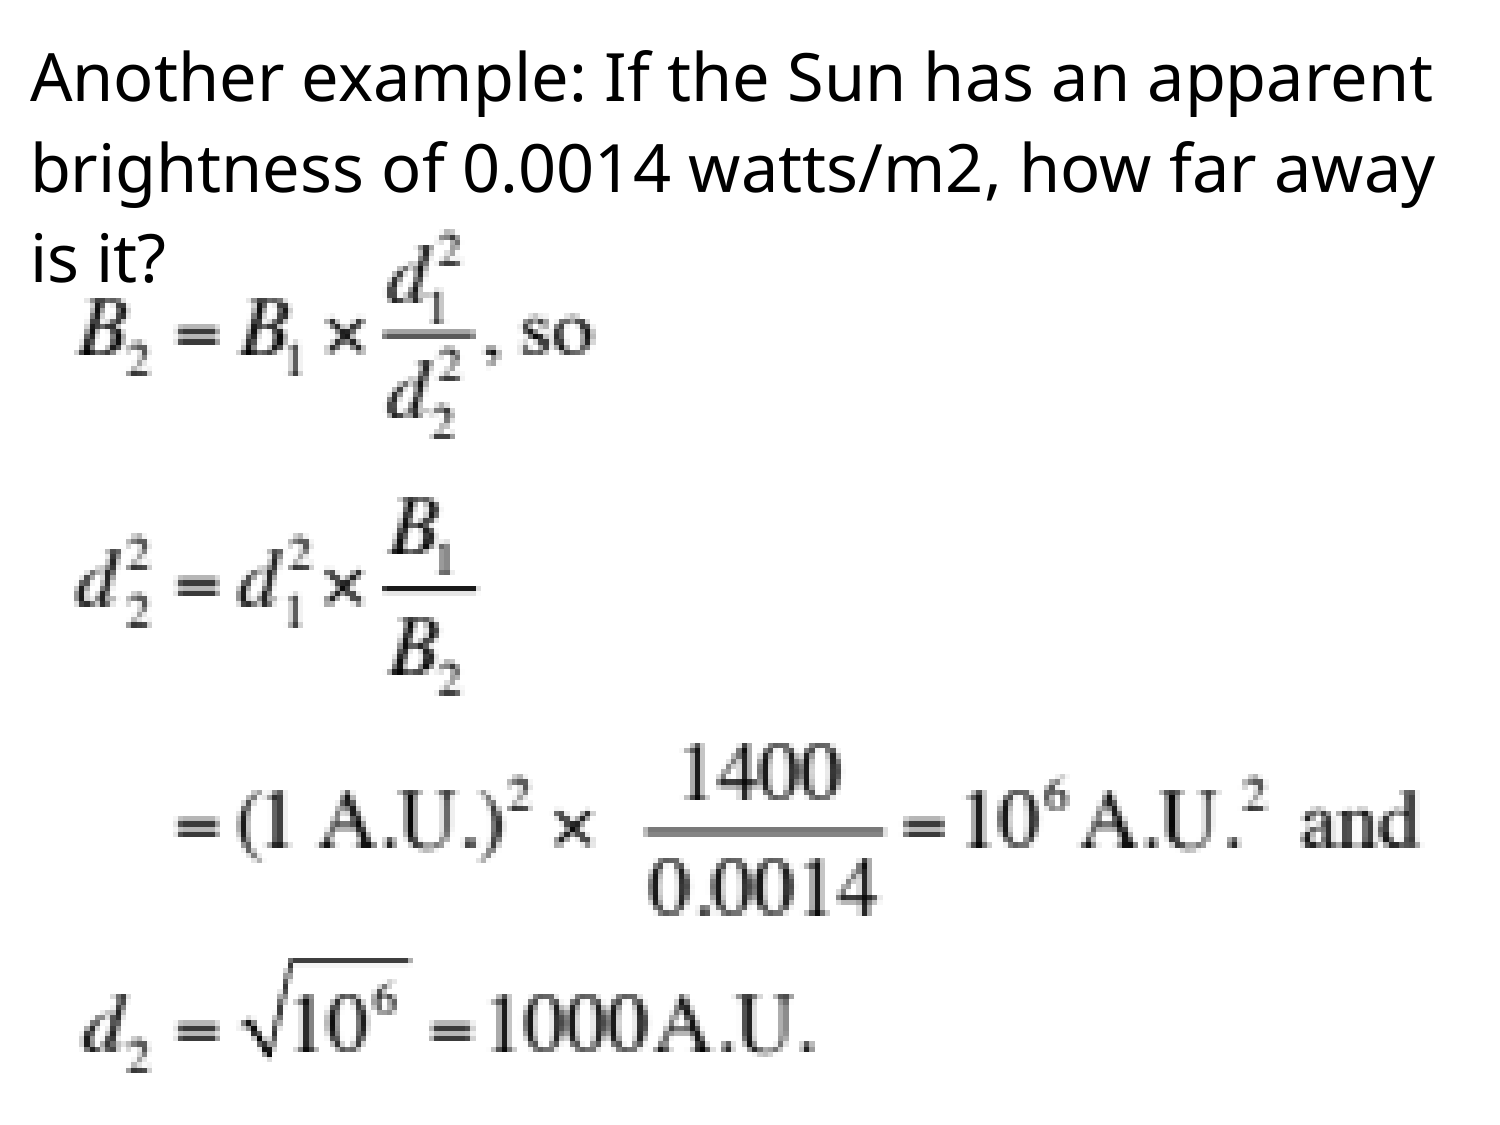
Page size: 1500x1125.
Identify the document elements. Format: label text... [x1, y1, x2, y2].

list Another example: If the Sun has an apparent brightness of 0.0014 watts/m2, how far away is it? [30, 29, 1471, 1036]
picture [64, 210, 1426, 1079]
